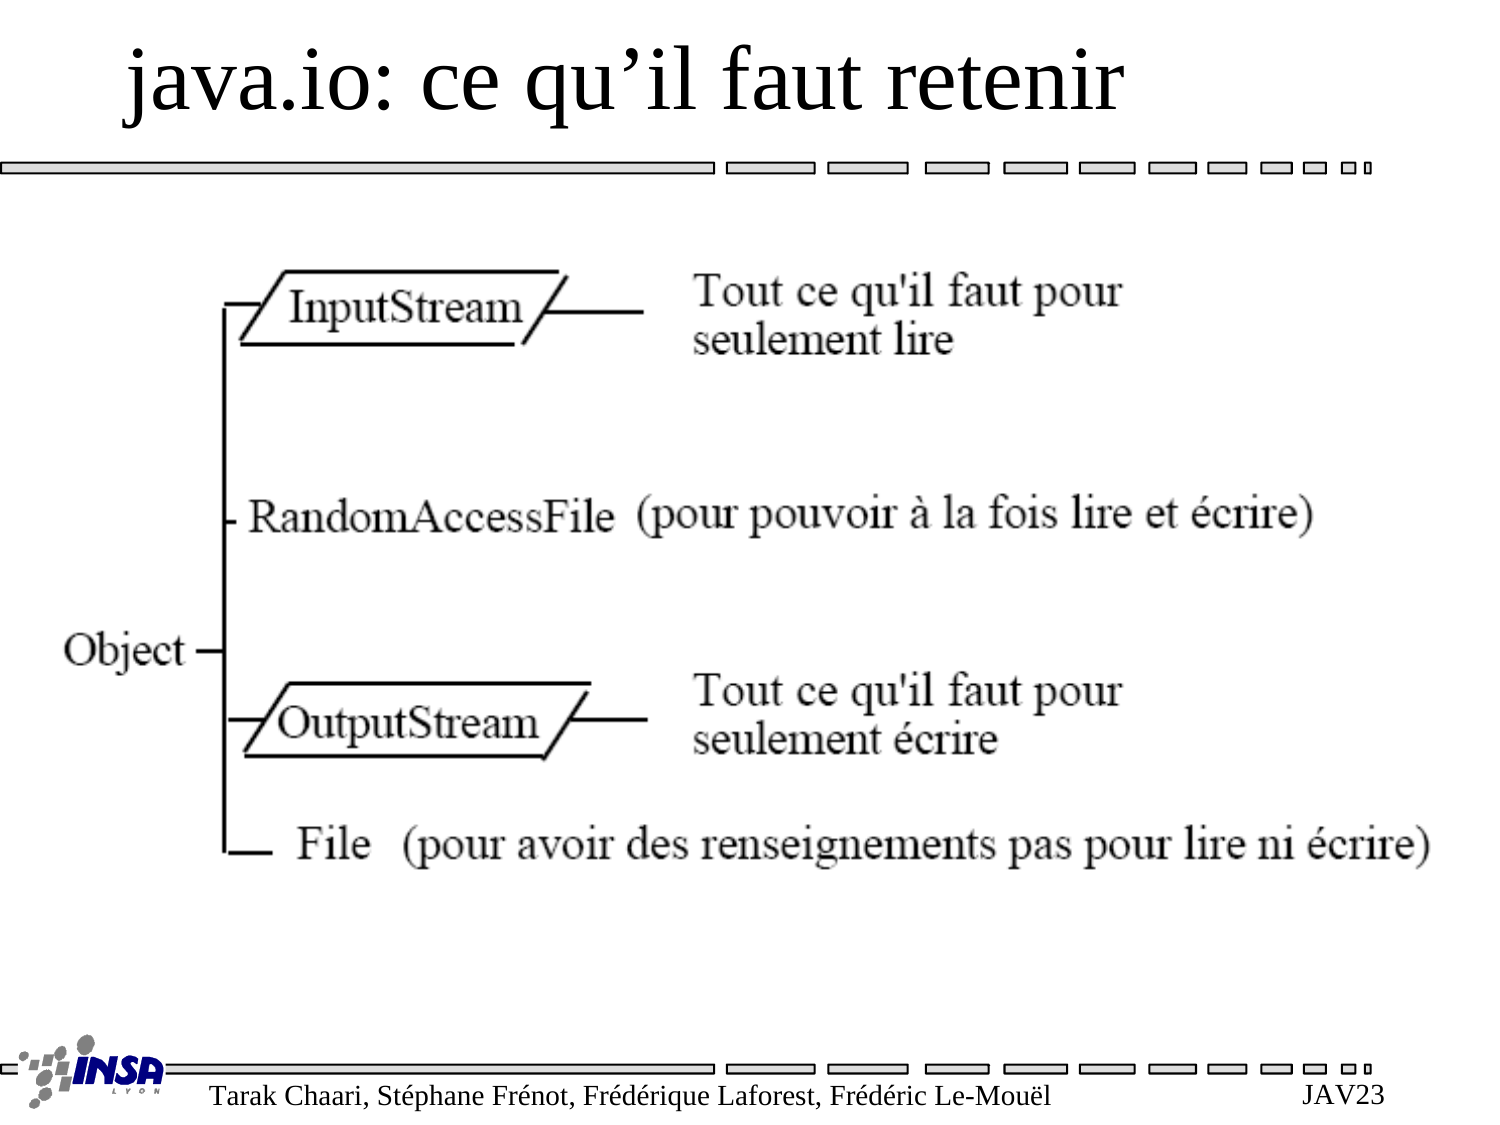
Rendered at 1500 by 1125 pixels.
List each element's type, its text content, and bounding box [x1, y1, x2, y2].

title java.io: ce qu’il faut retenir [125, 0, 1399, 162]
picture [17, 240, 1465, 910]
